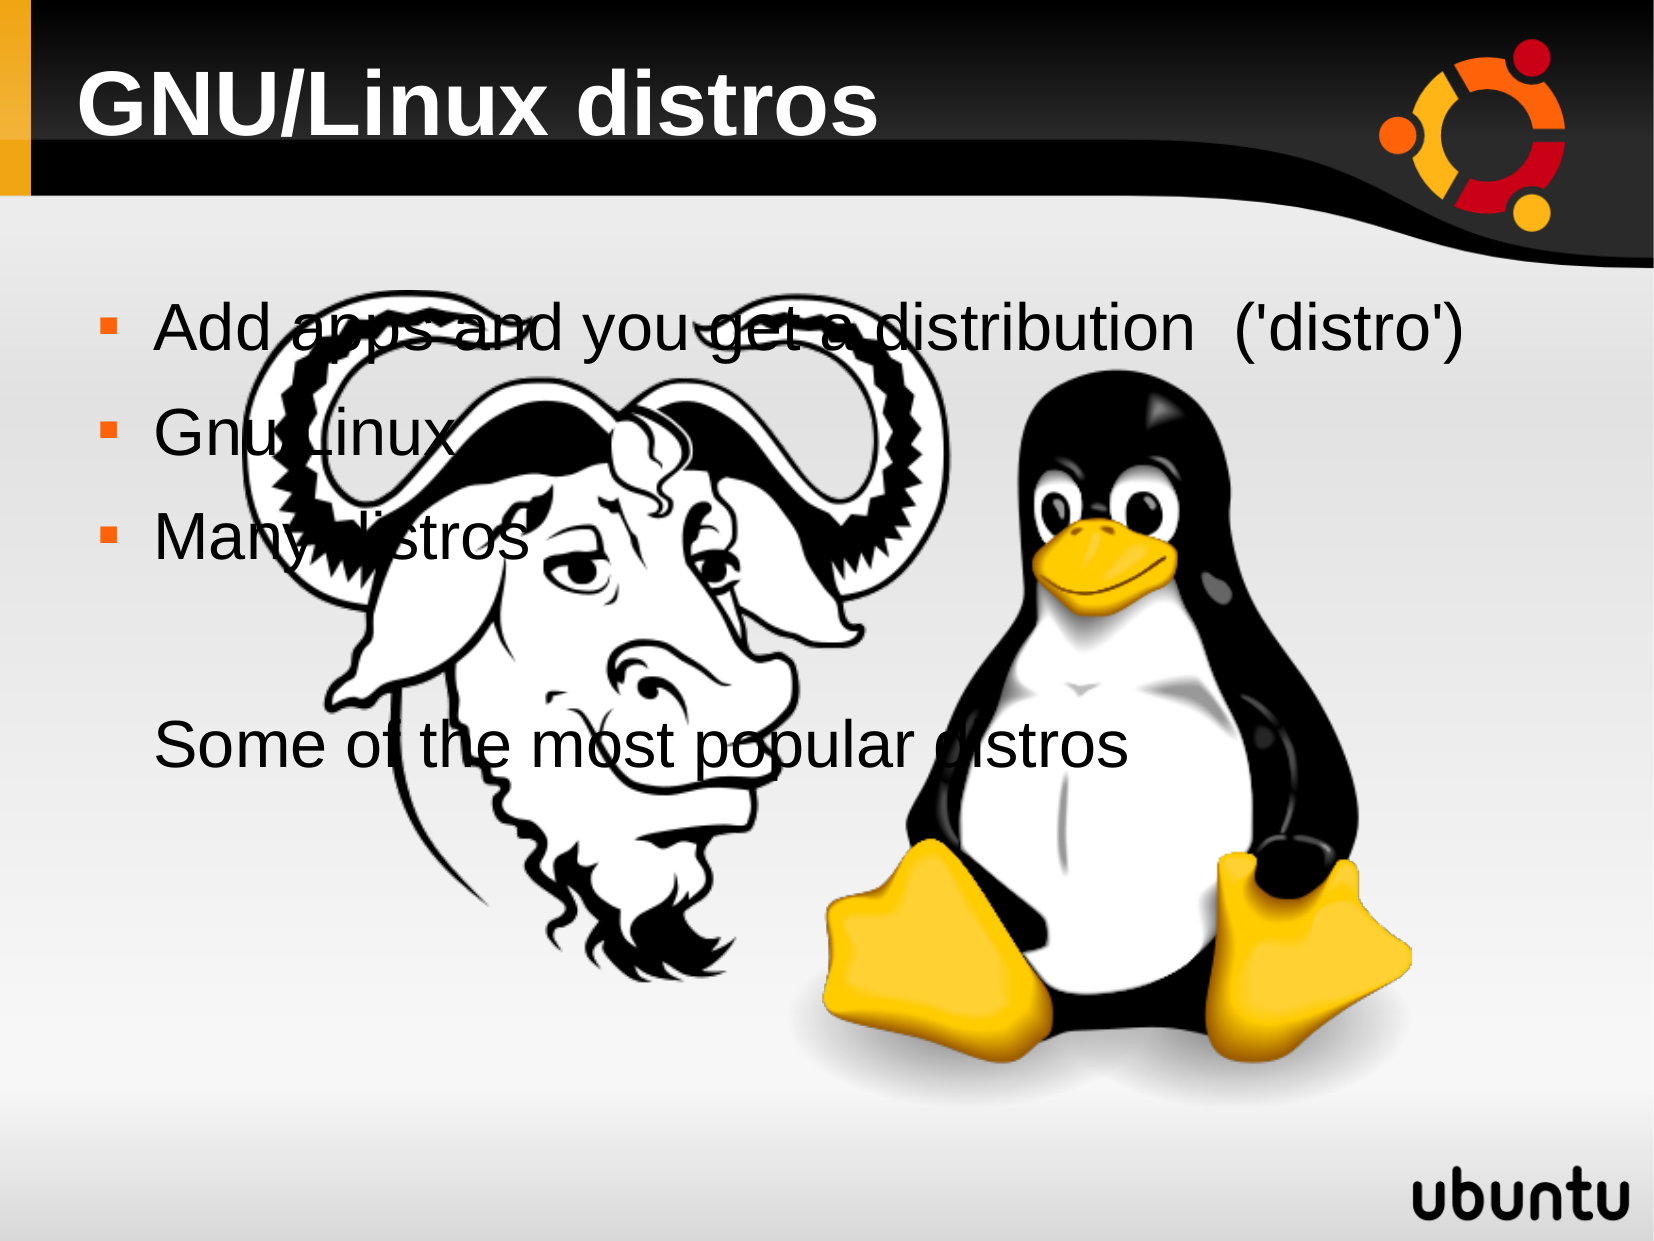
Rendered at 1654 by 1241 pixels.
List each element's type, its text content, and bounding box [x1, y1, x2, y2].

list Add apps and you get a distribution ('distro') Gnu/Linux Many distros Some of the most popular distros [82, 290, 809, 1109]
title GNU/Linux distros [76, 0, 1565, 208]
picture [0, 0, 1654, 1241]
